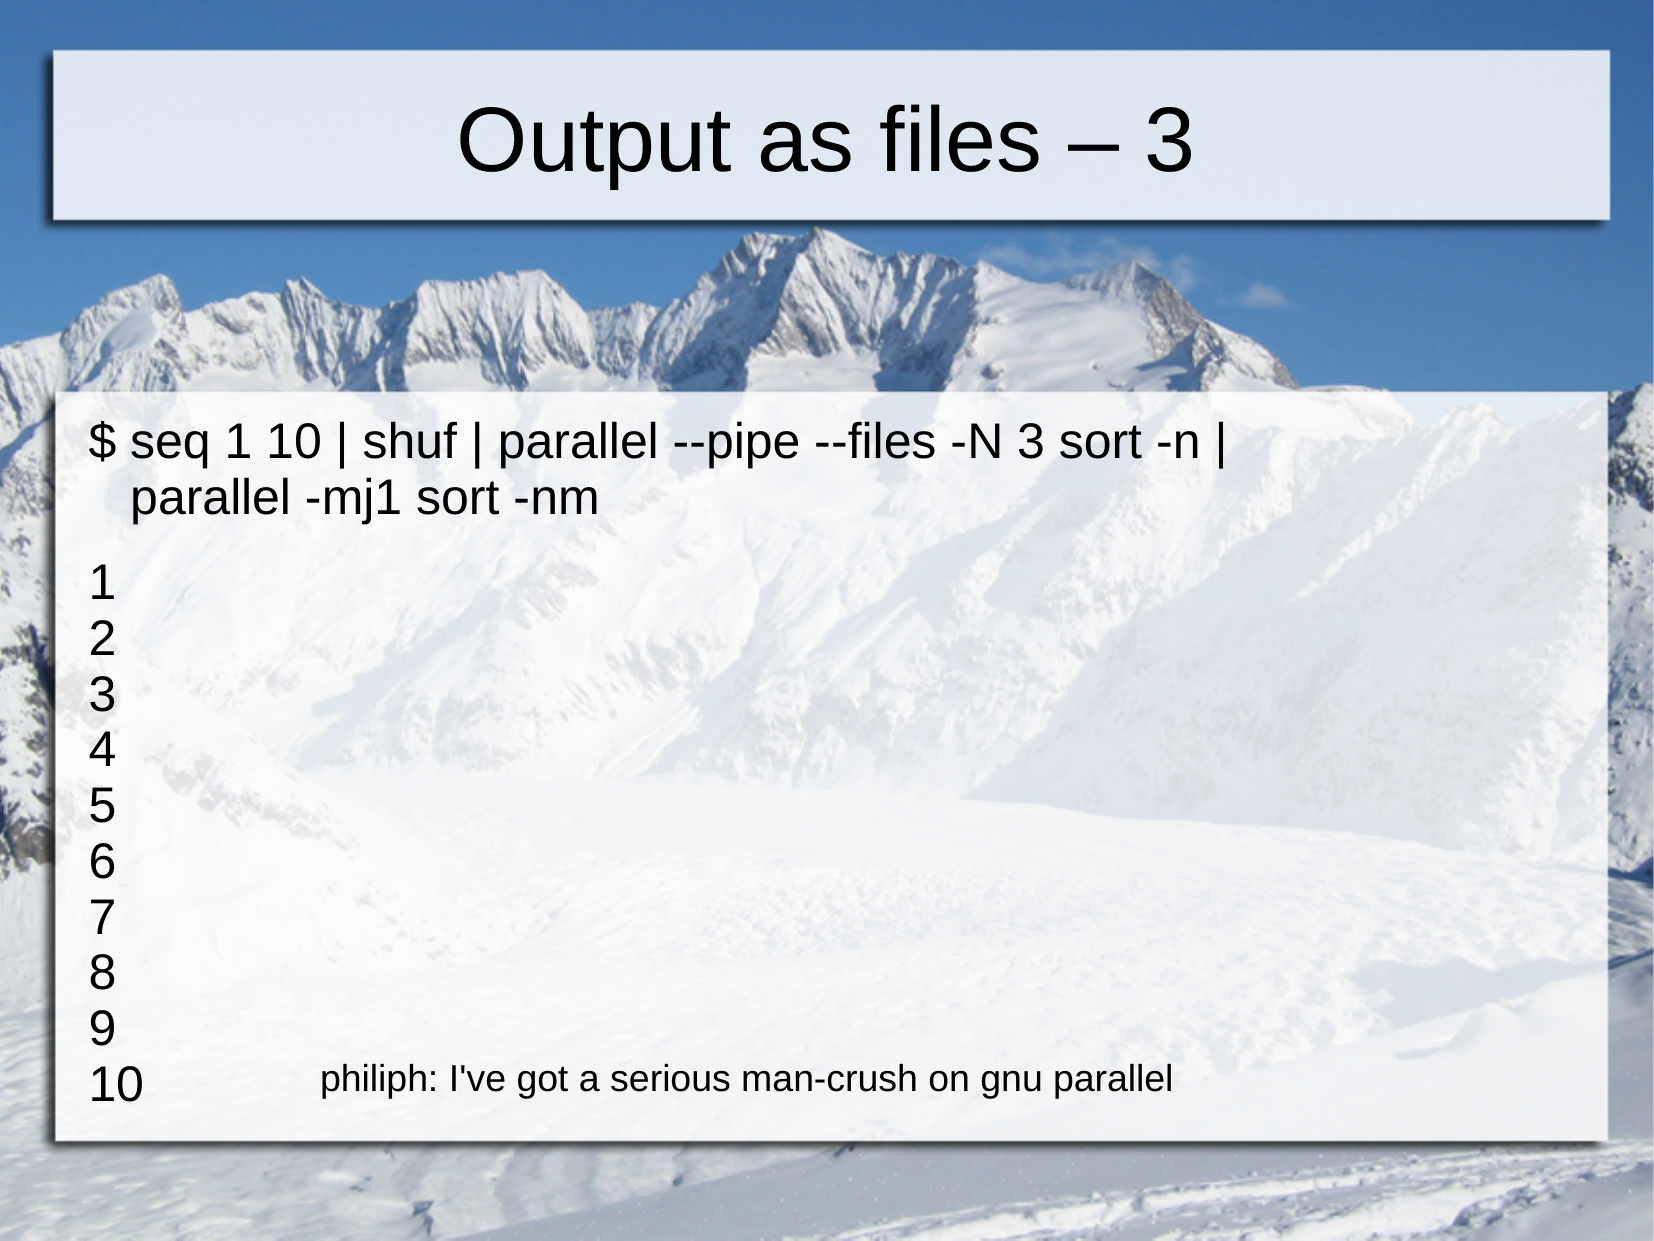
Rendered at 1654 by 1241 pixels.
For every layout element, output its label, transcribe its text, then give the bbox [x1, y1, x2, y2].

picture [0, 0, 1654, 1241]
list $ seq 1 10 | shuf | parallel --pipe --files -N 3 sort -n | parallel -mj1 sort -nm 1 2 3 4 5 6 7 8 9 10 [88, 413, 1571, 1218]
title Output as files – 3 [59, 68, 1595, 212]
text_box philiph: I've got a serious man-crush on gnu parallel [305, 1050, 1276, 1149]
